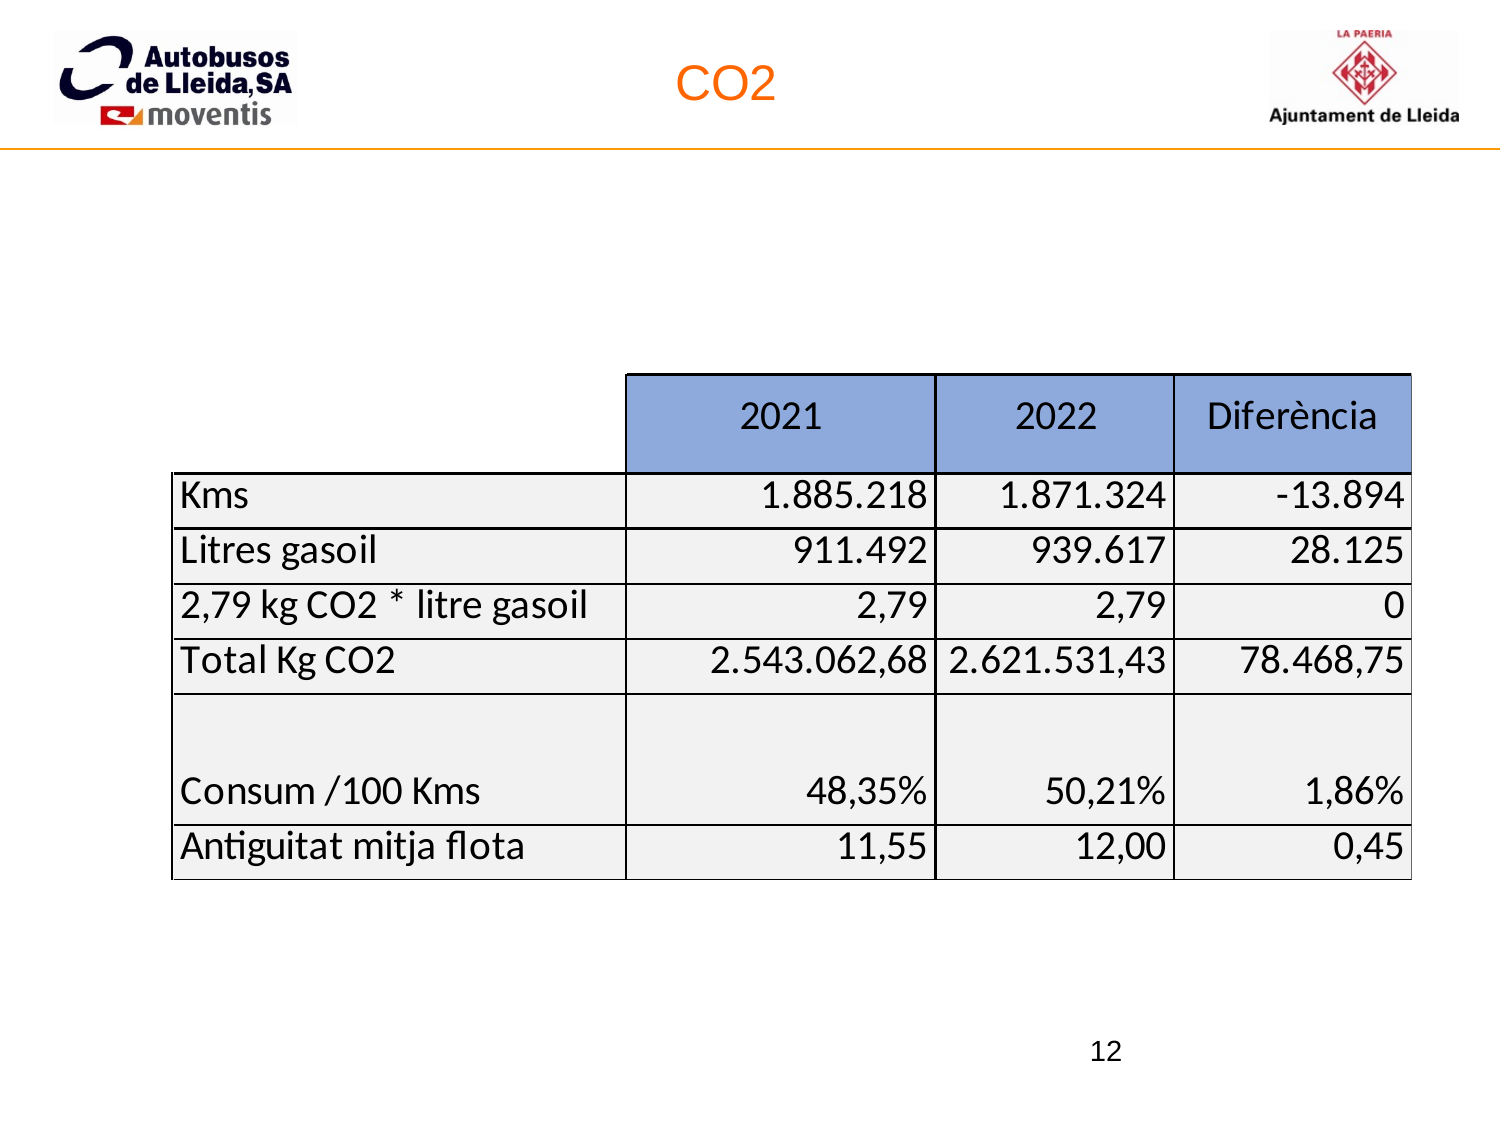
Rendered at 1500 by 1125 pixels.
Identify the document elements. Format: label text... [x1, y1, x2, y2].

picture [171, 373, 1414, 882]
text_box 12 [1074, 1024, 1426, 1103]
text_box CO2 [360, 42, 1093, 114]
